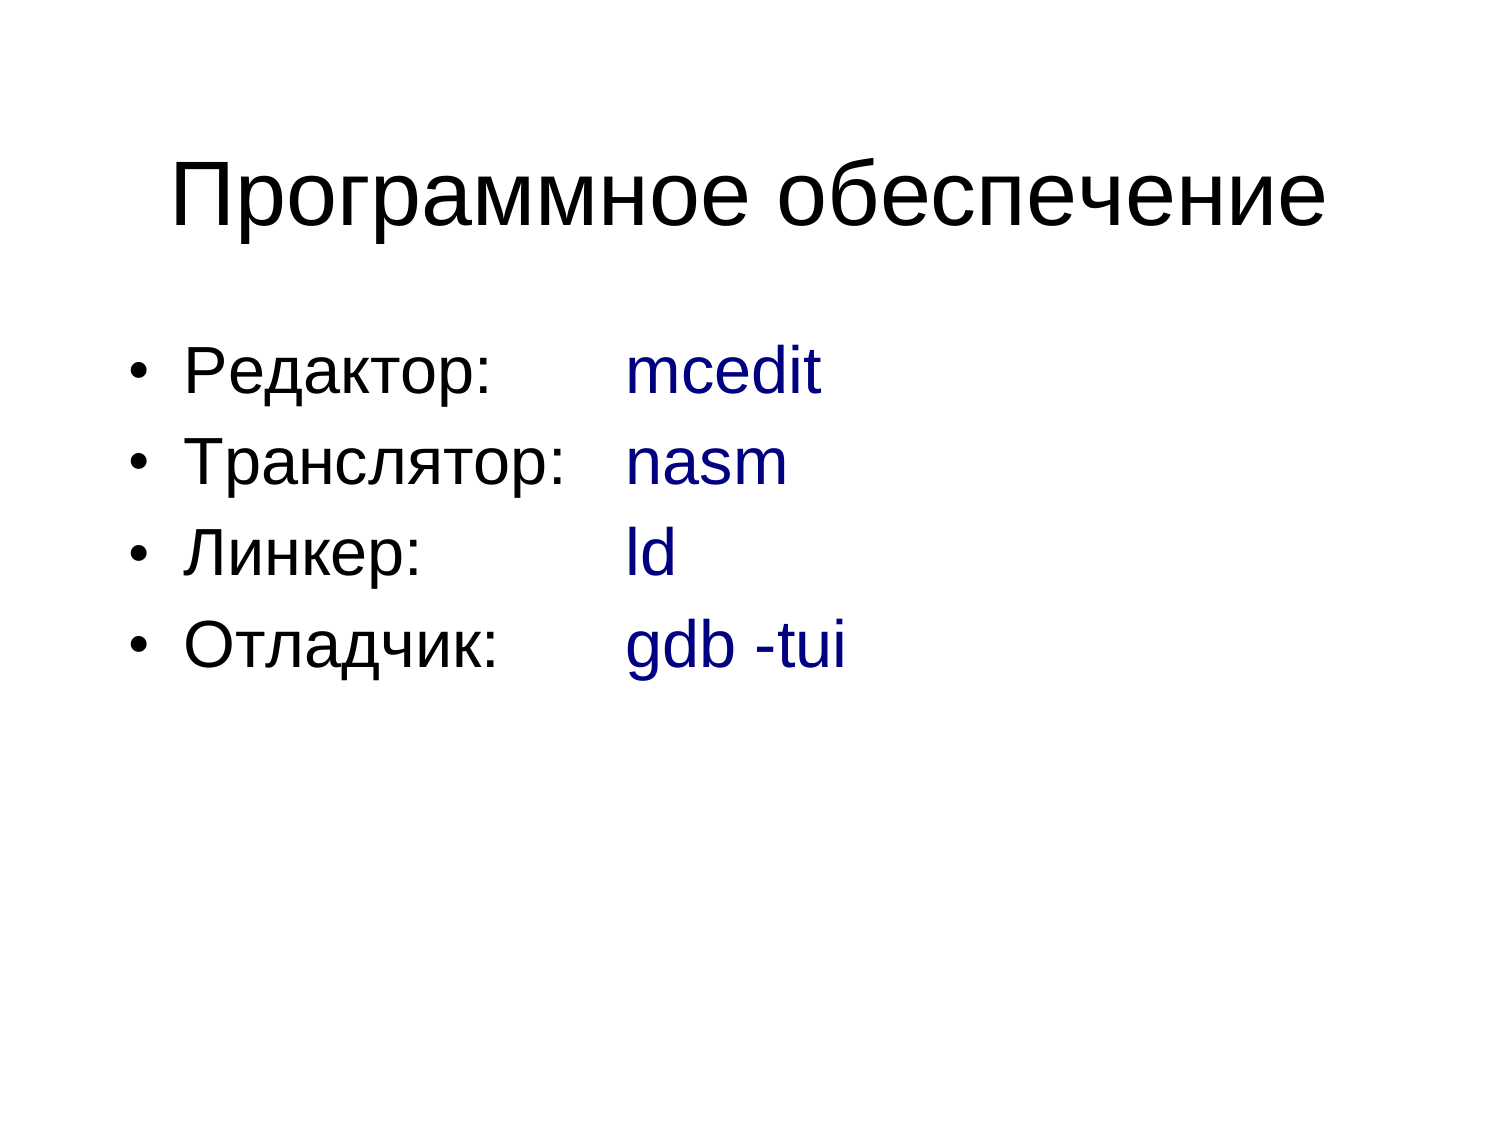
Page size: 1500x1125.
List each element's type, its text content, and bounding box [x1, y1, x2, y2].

list Редактор: mcedit Транслятор: nasm Линкер: ld Отладчик: gdb -tui [112, 324, 1388, 1021]
title Программное обеспечение [112, 75, 1388, 312]
